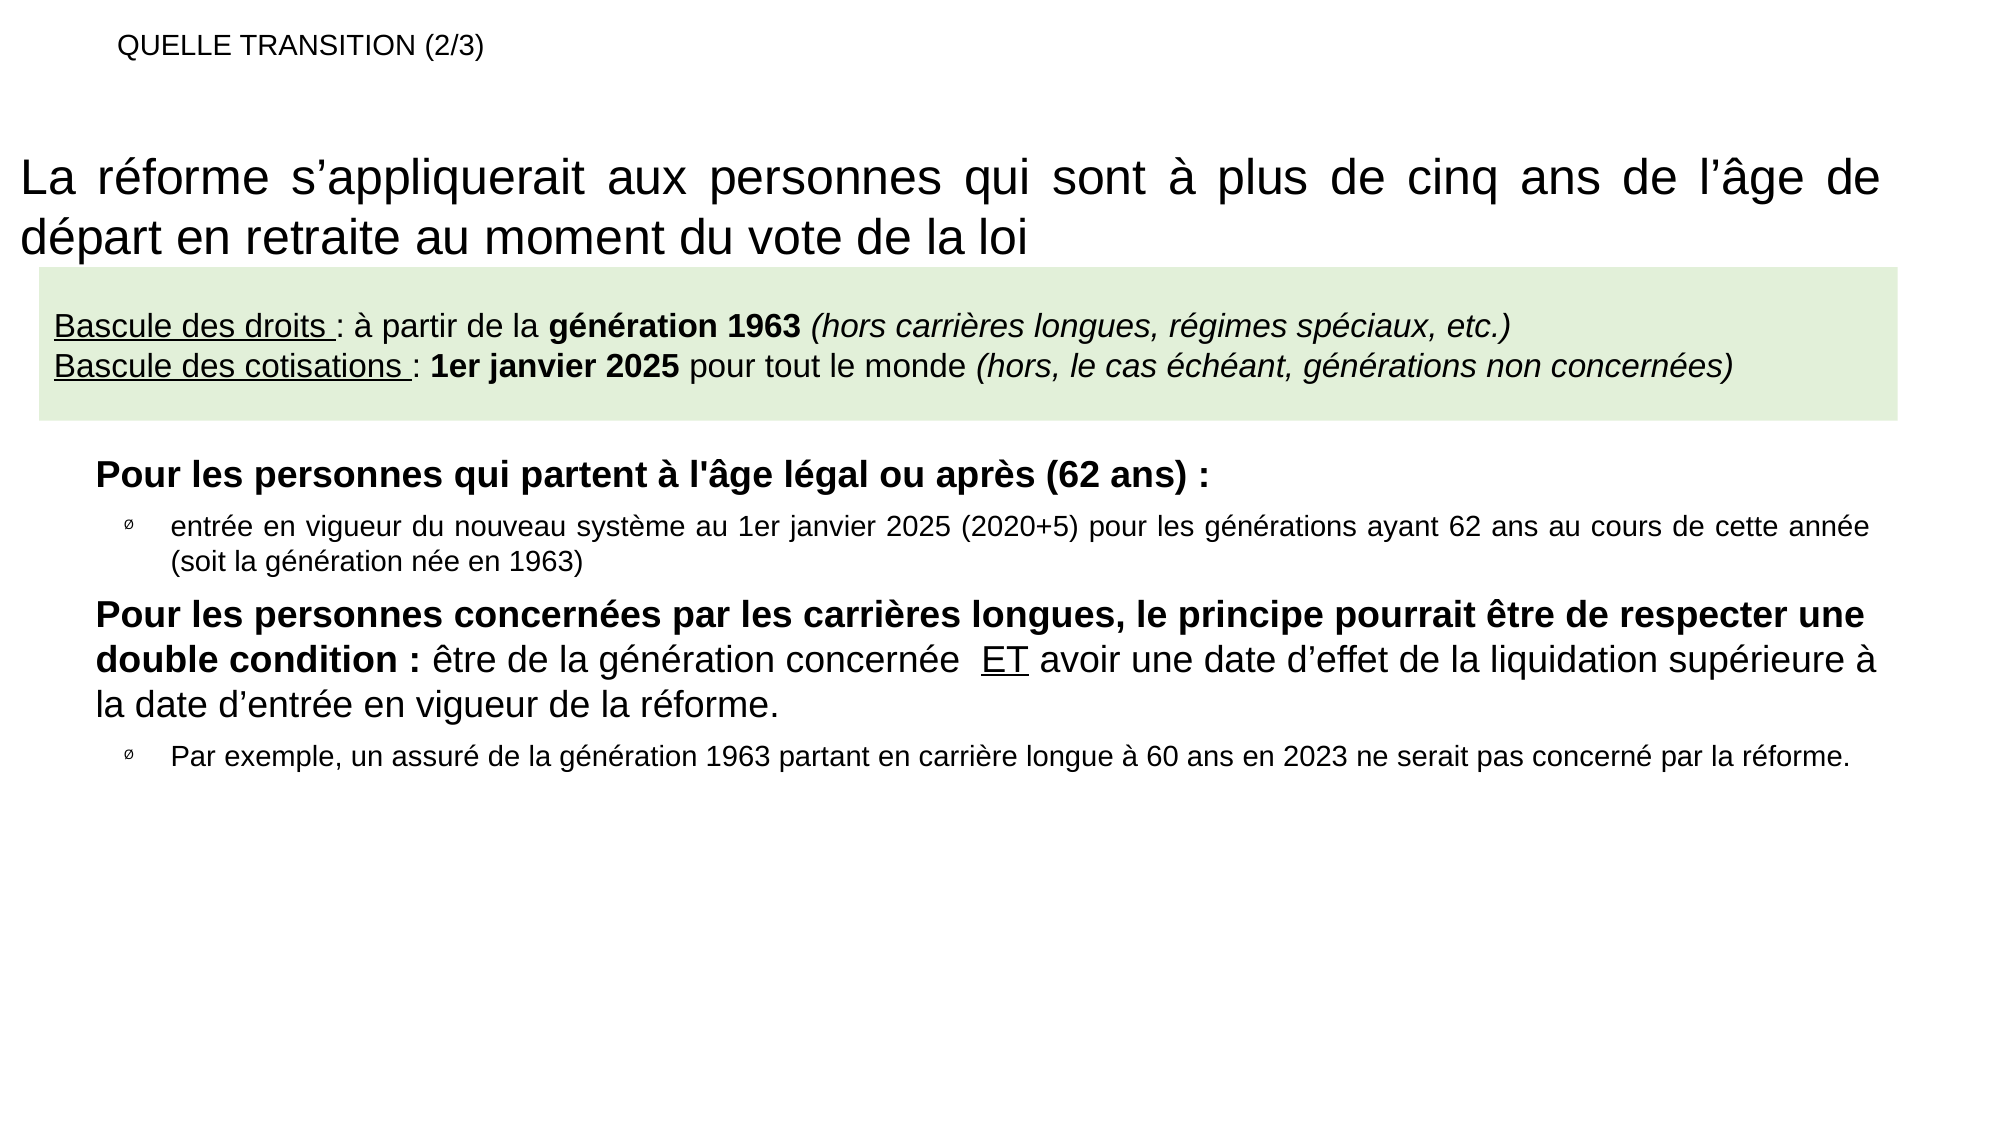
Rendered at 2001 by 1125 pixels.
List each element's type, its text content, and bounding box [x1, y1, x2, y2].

text_box Bascule des droits : à partir de la génération 1963 (hors carrières longues, régimes spéciaux, etc.) Bascule des cotisations : 1er janvier 2025 pour tout le monde (hors, le cas échéant, générations non concernées) [39, 267, 1898, 421]
title QUELLE TRANSITION (2/3) [102, 19, 1900, 88]
list La réforme s’appliquerait aux personnes qui sont à plus de cinq ans de l’âge de départ en retraite au moment du vote de la loi Pour les personnes qui partent à l'âge légal ou après (62 ans) : entrée en vigueur du nouveau système au 1er janvier 2025 (2020+5) pour les générations ayant 62 ans au cours de cette année (soit la génération née en 1963) Pour les personnes concernées par les carrières longues, le principe pourrait être de respecter une double condition : être de la génération concernée ET avoir une date d’effet de la liquidation supérieure à la date d’entrée en vigueur de la réforme. Par exemple, un assuré de la génération 1963 partant en carrière longue à 60 ans en 2023 ne serait pas concerné par la réforme. [5, 137, 1898, 1035]
